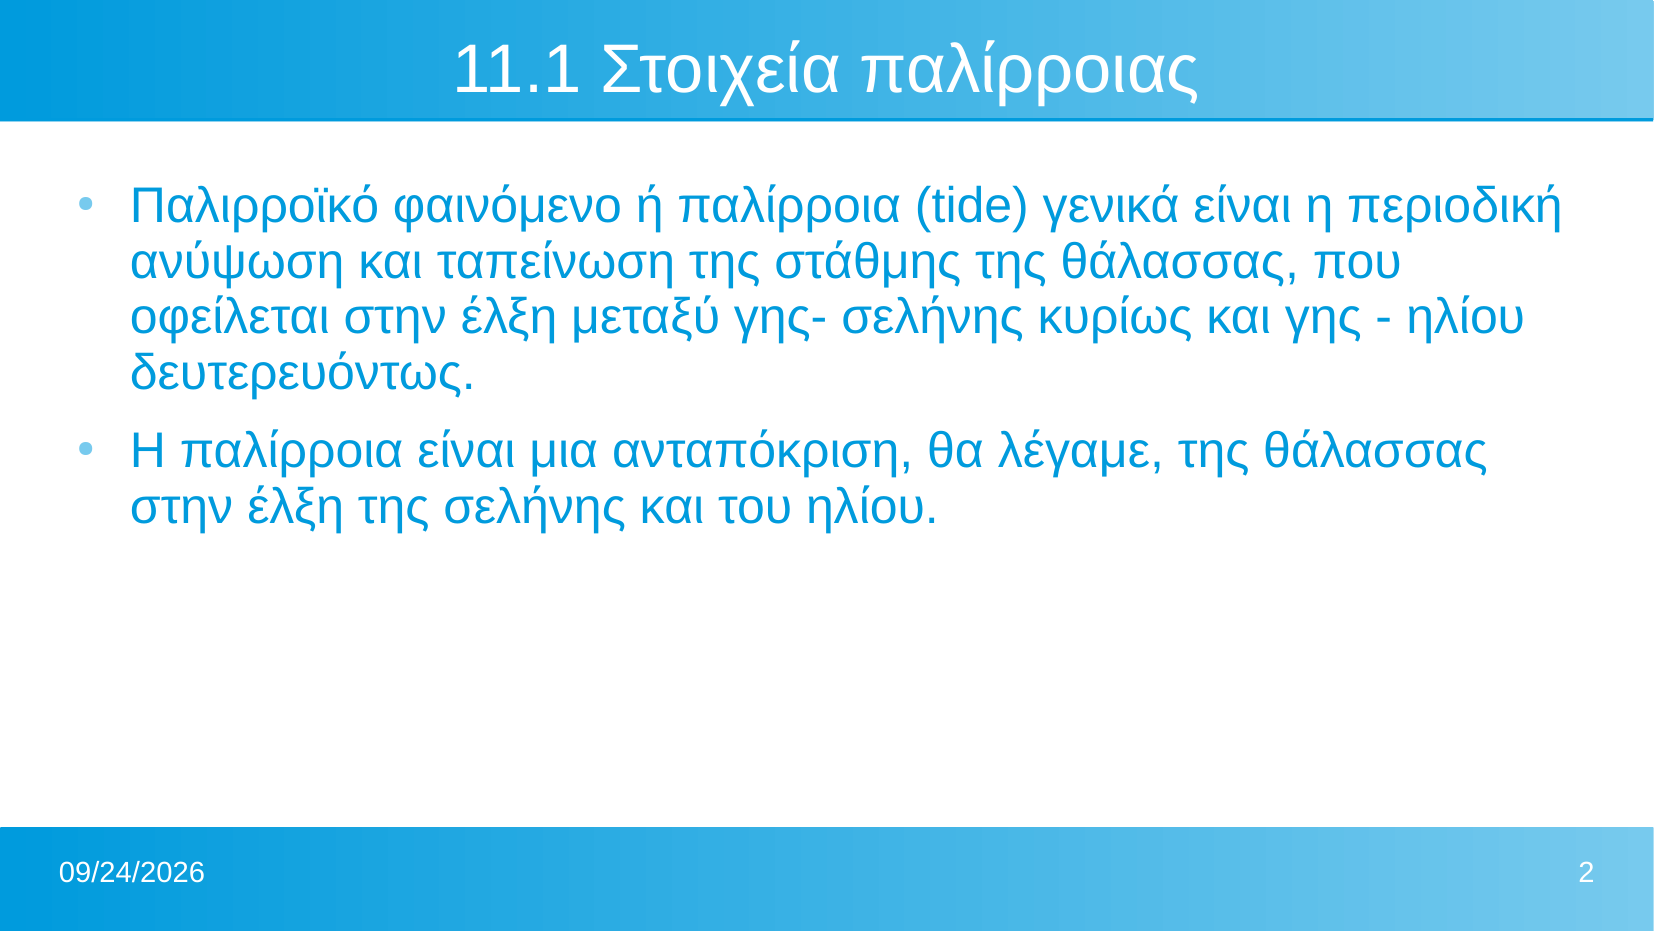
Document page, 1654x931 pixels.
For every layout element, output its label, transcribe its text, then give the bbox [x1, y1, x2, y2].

list Παλιρροϊκό φαινόμενο ή παλίρροια (tide) γενικά είναι η περιοδική ανύψωση και ταπείνωση της στάθμης της θάλασσας, που οφείλεται στην έλξη μεταξύ γης- σελήνης κυρίως και γης - ηλίου δευτερευόντως. Η παλίρροια είναι μια ανταπόκριση, θα λέγαμε, της θάλασσας στην έλξη της σελήνης και του ηλίου. [59, 177, 1595, 768]
title 11.1 Στοιχεία παλίρροιας [59, 29, 1595, 108]
